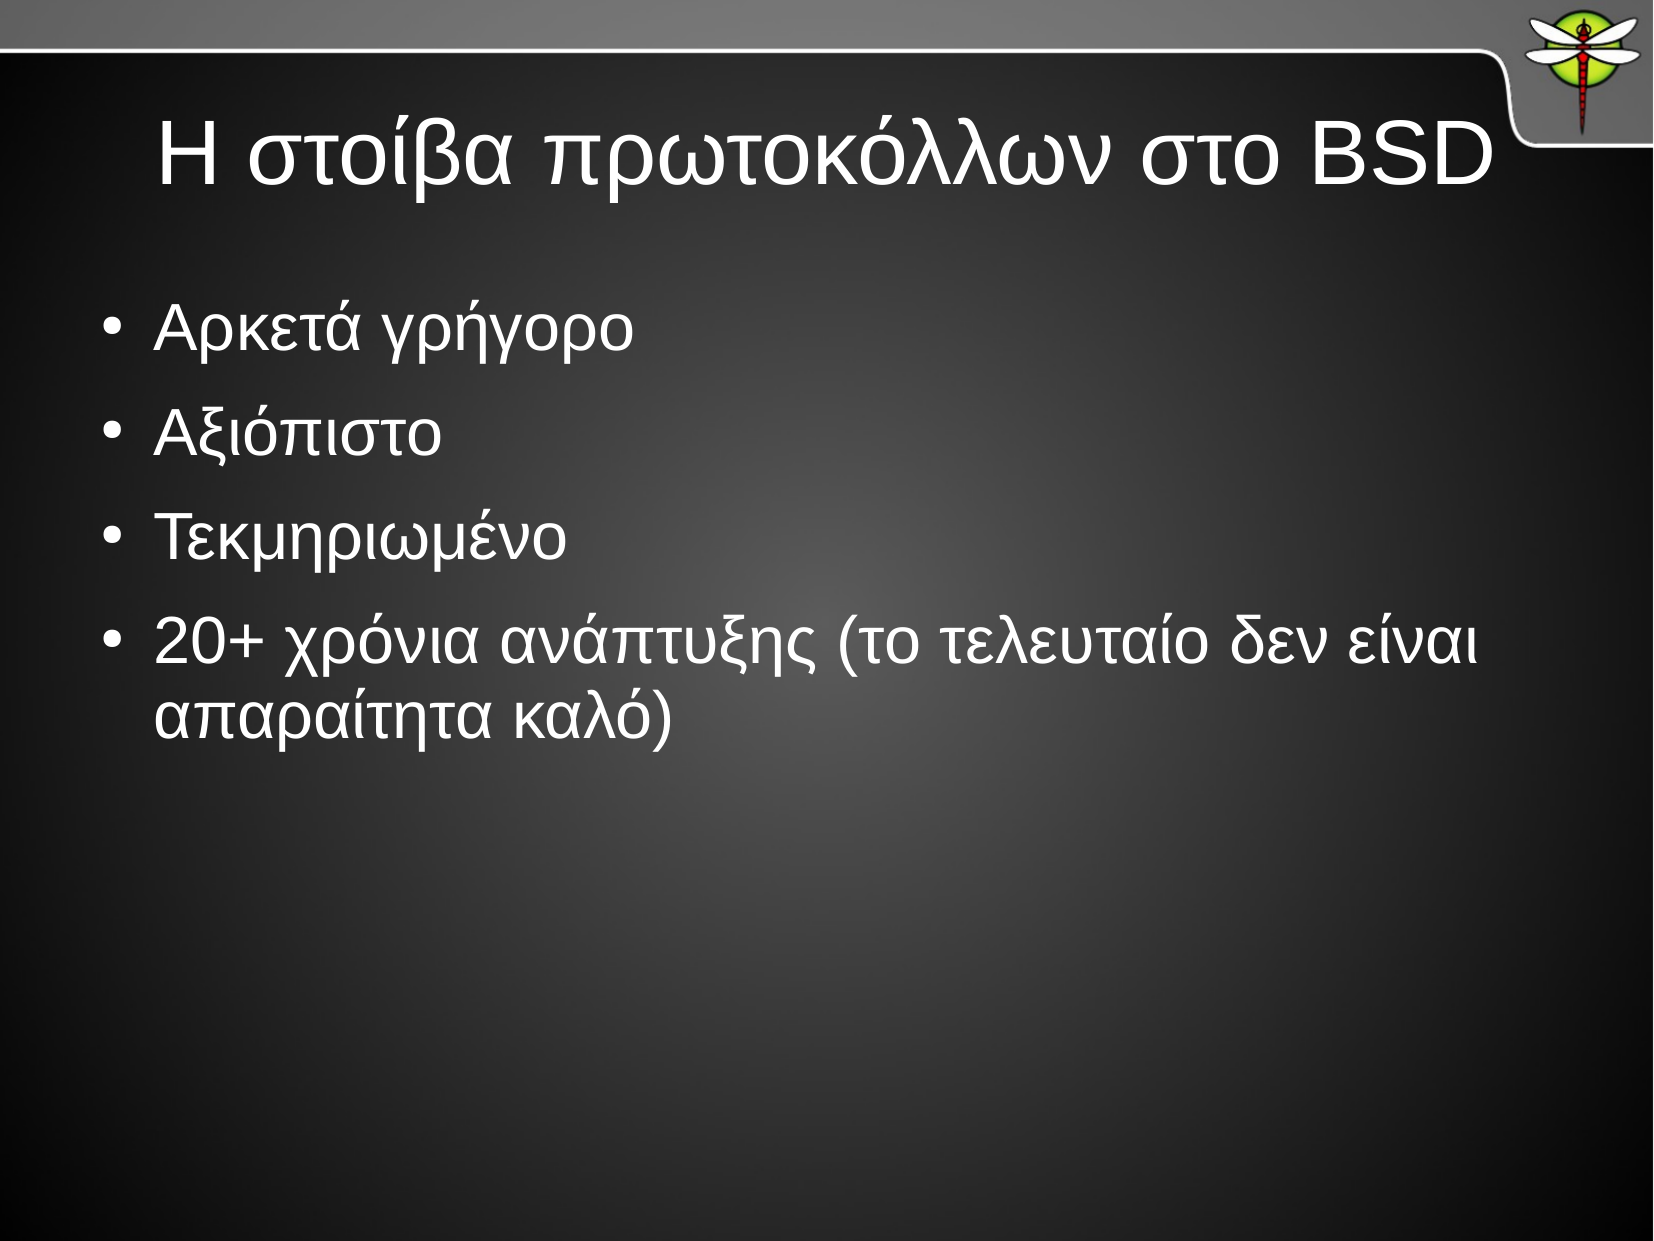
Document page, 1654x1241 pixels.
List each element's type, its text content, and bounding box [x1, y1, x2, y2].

title Η στοίβα πρωτοκόλλων στο BSD [82, 49, 1571, 257]
list Αρκετά γρήγορο Αξιόπιστο Τεκμηριωμένο 20+ χρόνια ανάπτυξης (το τελευταίο δεν είναι απαραίτητα καλό) [82, 290, 1571, 1109]
picture [0, 0, 1654, 1241]
